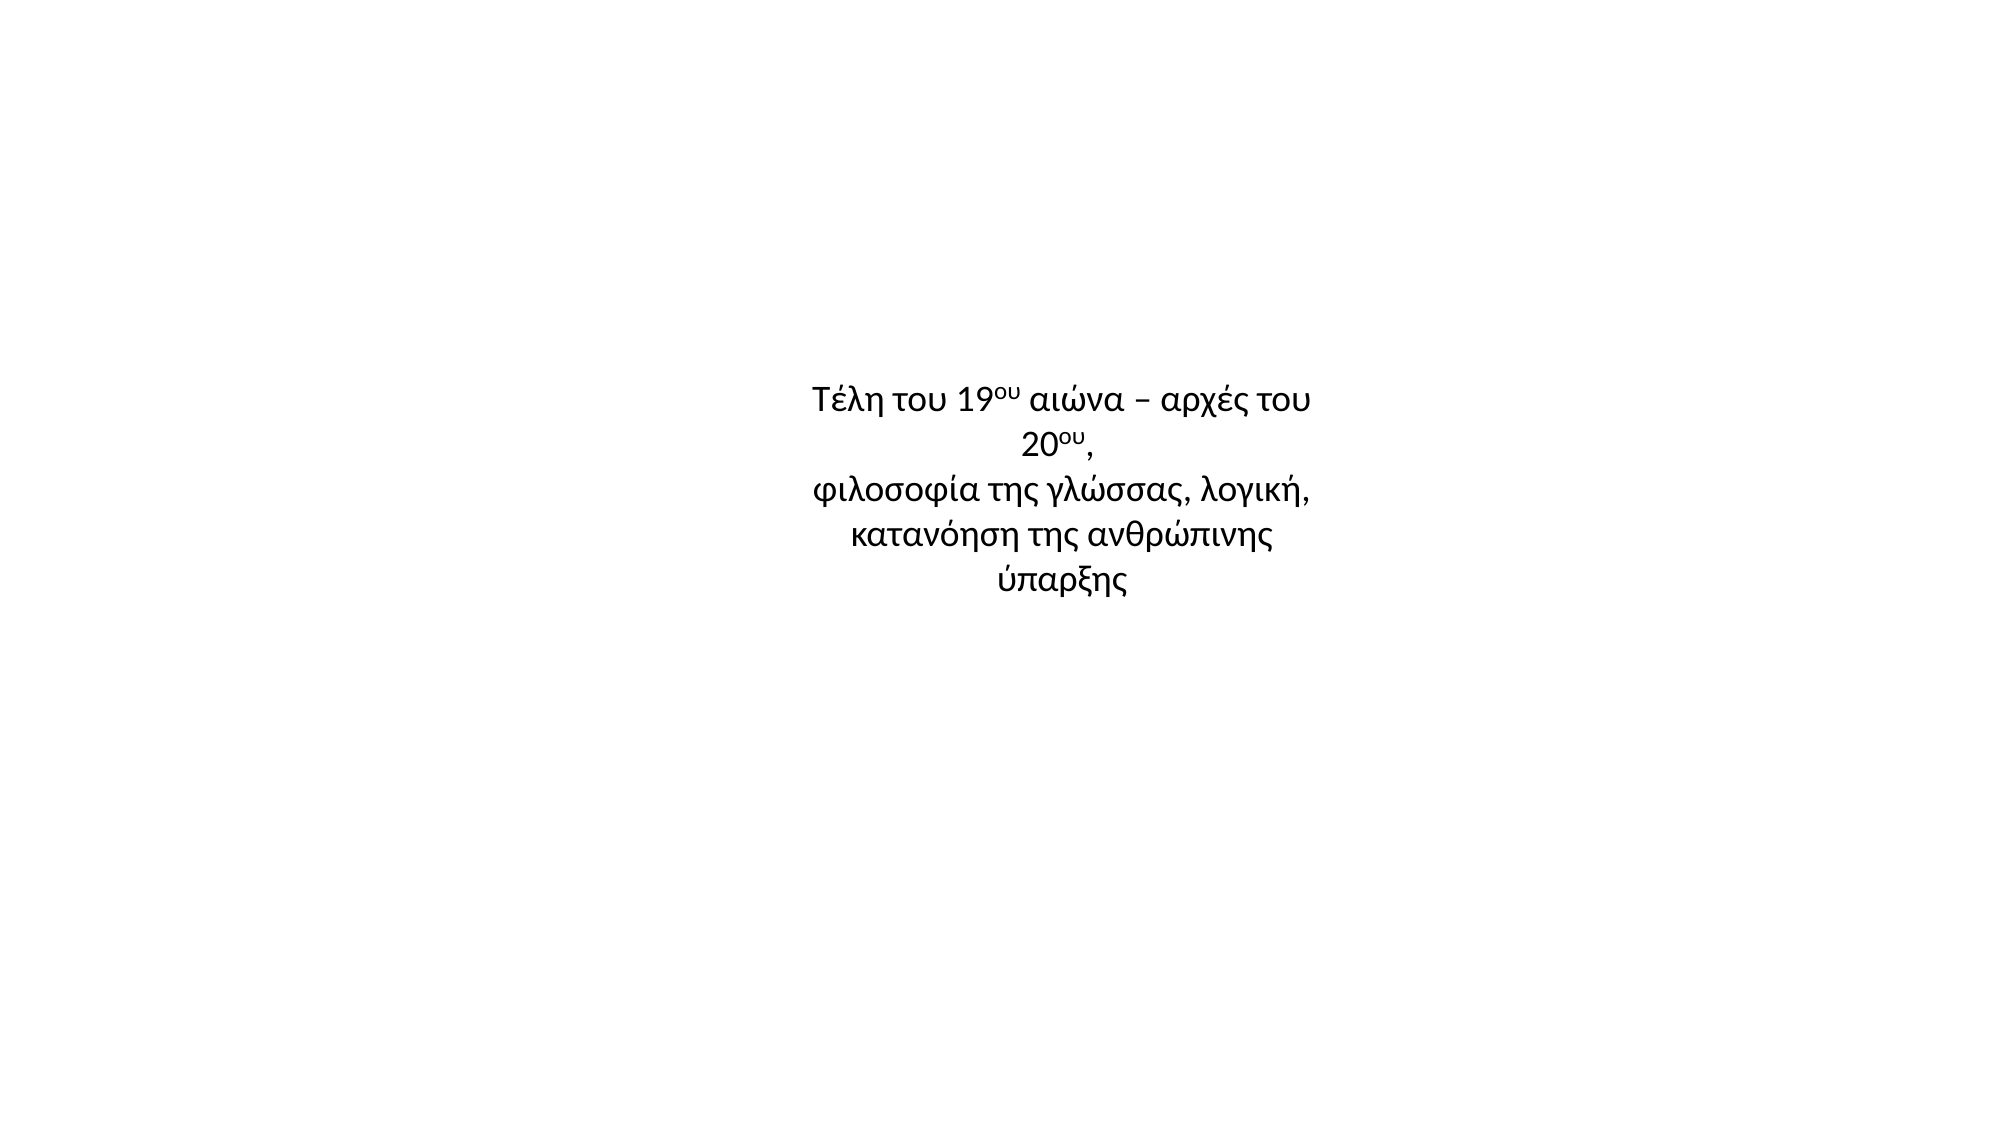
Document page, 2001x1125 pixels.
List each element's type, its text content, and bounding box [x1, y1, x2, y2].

text_box Τέλη του 19ου αιώνα – αρχές του 20ου, φιλοσοφία της γλώσσας, λογική, κατανόηση της ανθρώπινης ύπαρξης [777, 366, 1347, 609]
